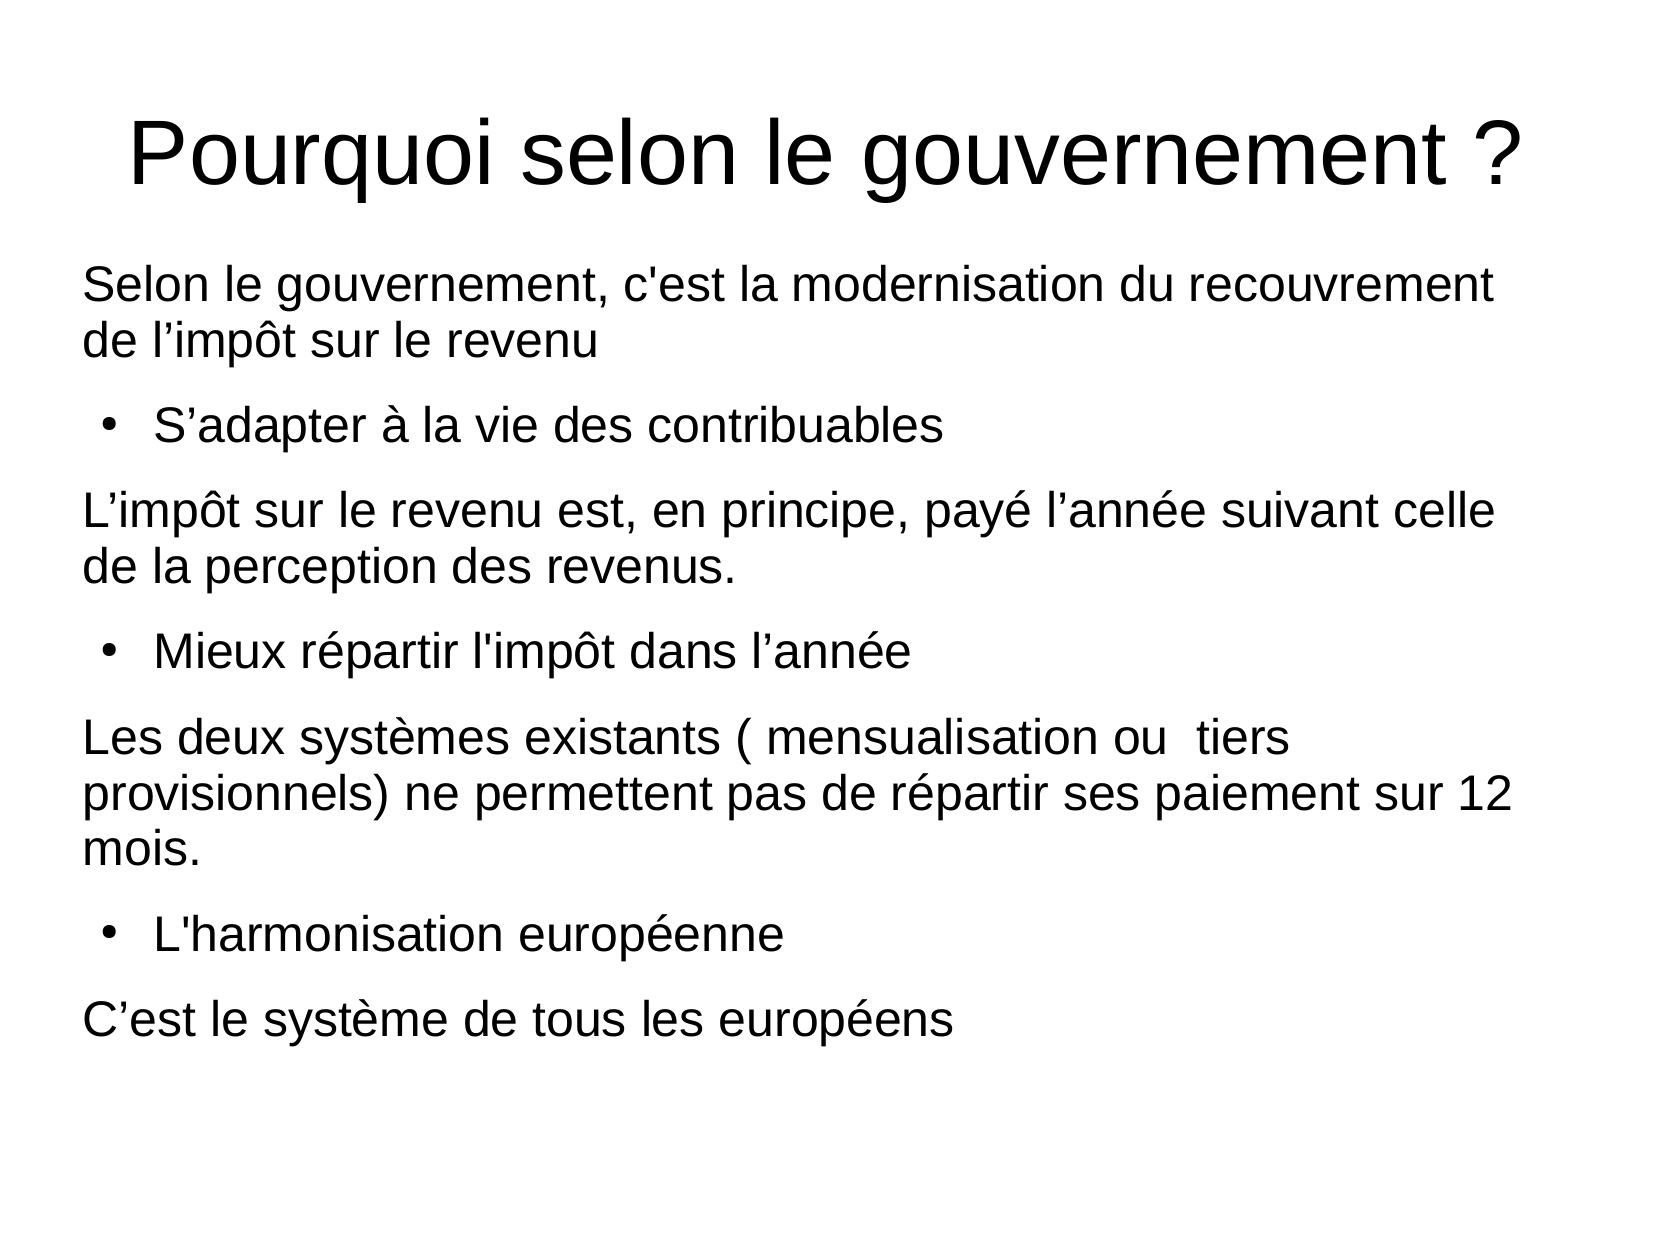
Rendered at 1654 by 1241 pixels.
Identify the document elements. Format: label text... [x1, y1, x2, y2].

list Selon le gouvernement, c'est la modernisation du recouvrement de l’impôt sur le revenu S’adapter à la vie des contribuables L’impôt sur le revenu est, en principe, payé l’année suivant celle de la perception des revenus. Mieux répartir l'impôt dans l’année Les deux systèmes existants ( mensualisation ou tiers provisionnels) ne permettent pas de répartir ses paiement sur 12 mois. L'harmonisation européenne C’est le système de tous les européens [82, 256, 1538, 1124]
title Pourquoi selon le gouvernement ? [82, 49, 1571, 257]
